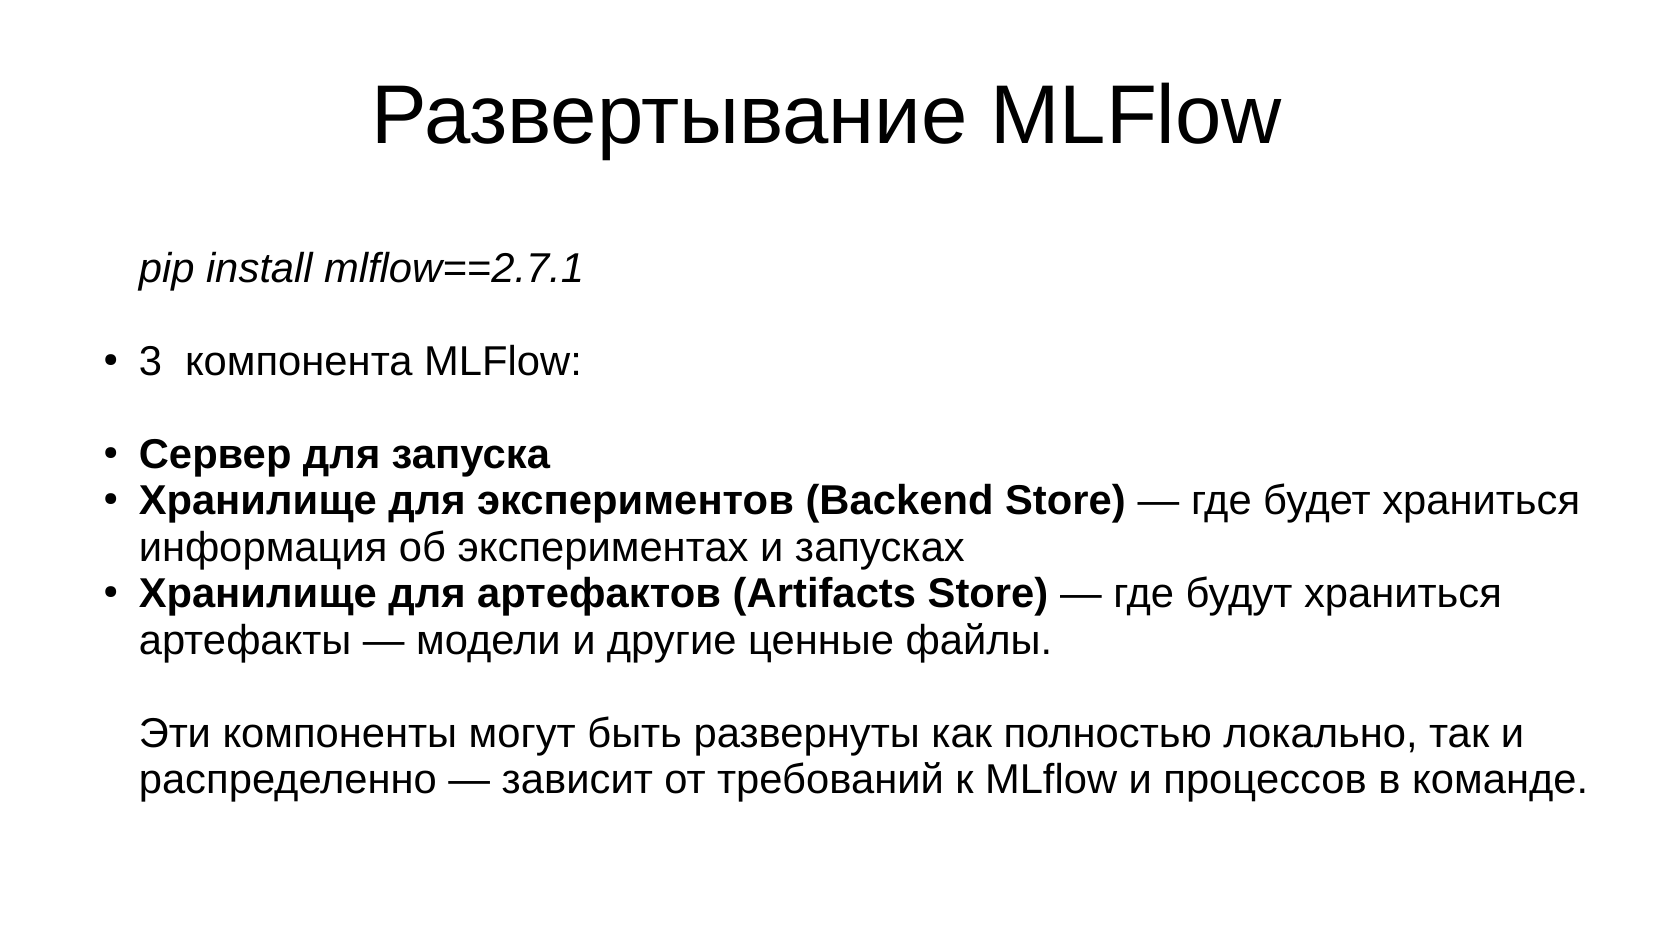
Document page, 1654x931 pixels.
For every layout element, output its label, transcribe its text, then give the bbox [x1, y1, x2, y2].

title Развертывание MLFlow [82, 12, 1571, 218]
text_box pip install mlflow==2.7.1 3 компонента MLFlow: Сервер для запуска Хранилище для экспериментов (Backend Store) — где будет храниться информация об экспериментах и запусках Хранилище для артефактов (Artifacts Store) — где будут храниться артефакты — модели и другие ценные файлы. Эти компоненты могут быть развернуты как полностью локально, так и распределенно — зависит от требований к MLflow и процессов в команде. [88, 190, 1625, 857]
